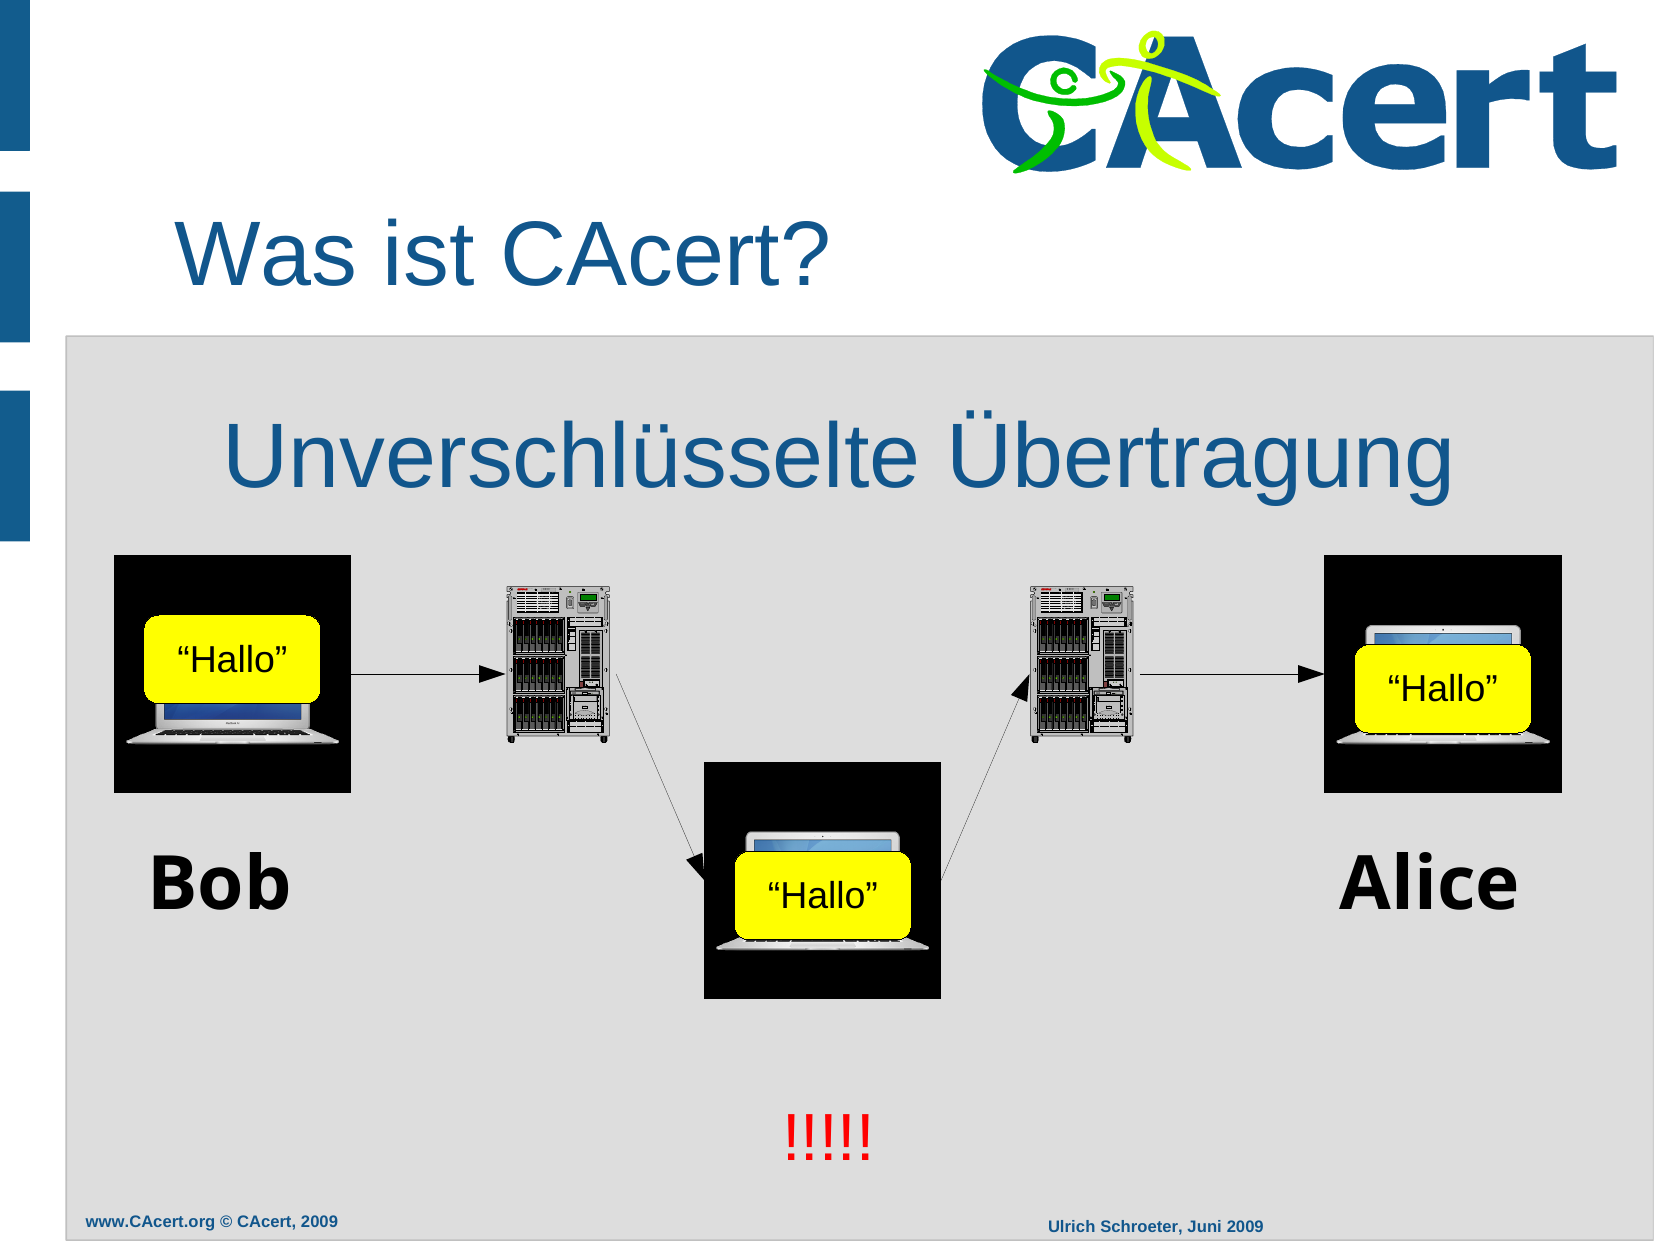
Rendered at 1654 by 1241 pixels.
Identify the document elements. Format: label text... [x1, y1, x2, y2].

picture [114, 555, 351, 793]
picture [1324, 555, 1562, 793]
text_box !!!!! [767, 1092, 890, 1183]
picture [704, 762, 941, 999]
text_box Bob [132, 821, 321, 943]
text_box Alice [1324, 821, 1564, 943]
picture [1029, 585, 1140, 763]
text_box “Hallo” [143, 614, 321, 704]
title Unverschlüsselte Übertragung [114, 348, 1526, 507]
text_box “Hallo” [734, 851, 912, 940]
text_box “Hallo” [1354, 644, 1532, 734]
text_box Was ist CAcert? [118, 195, 837, 313]
picture [505, 585, 617, 763]
